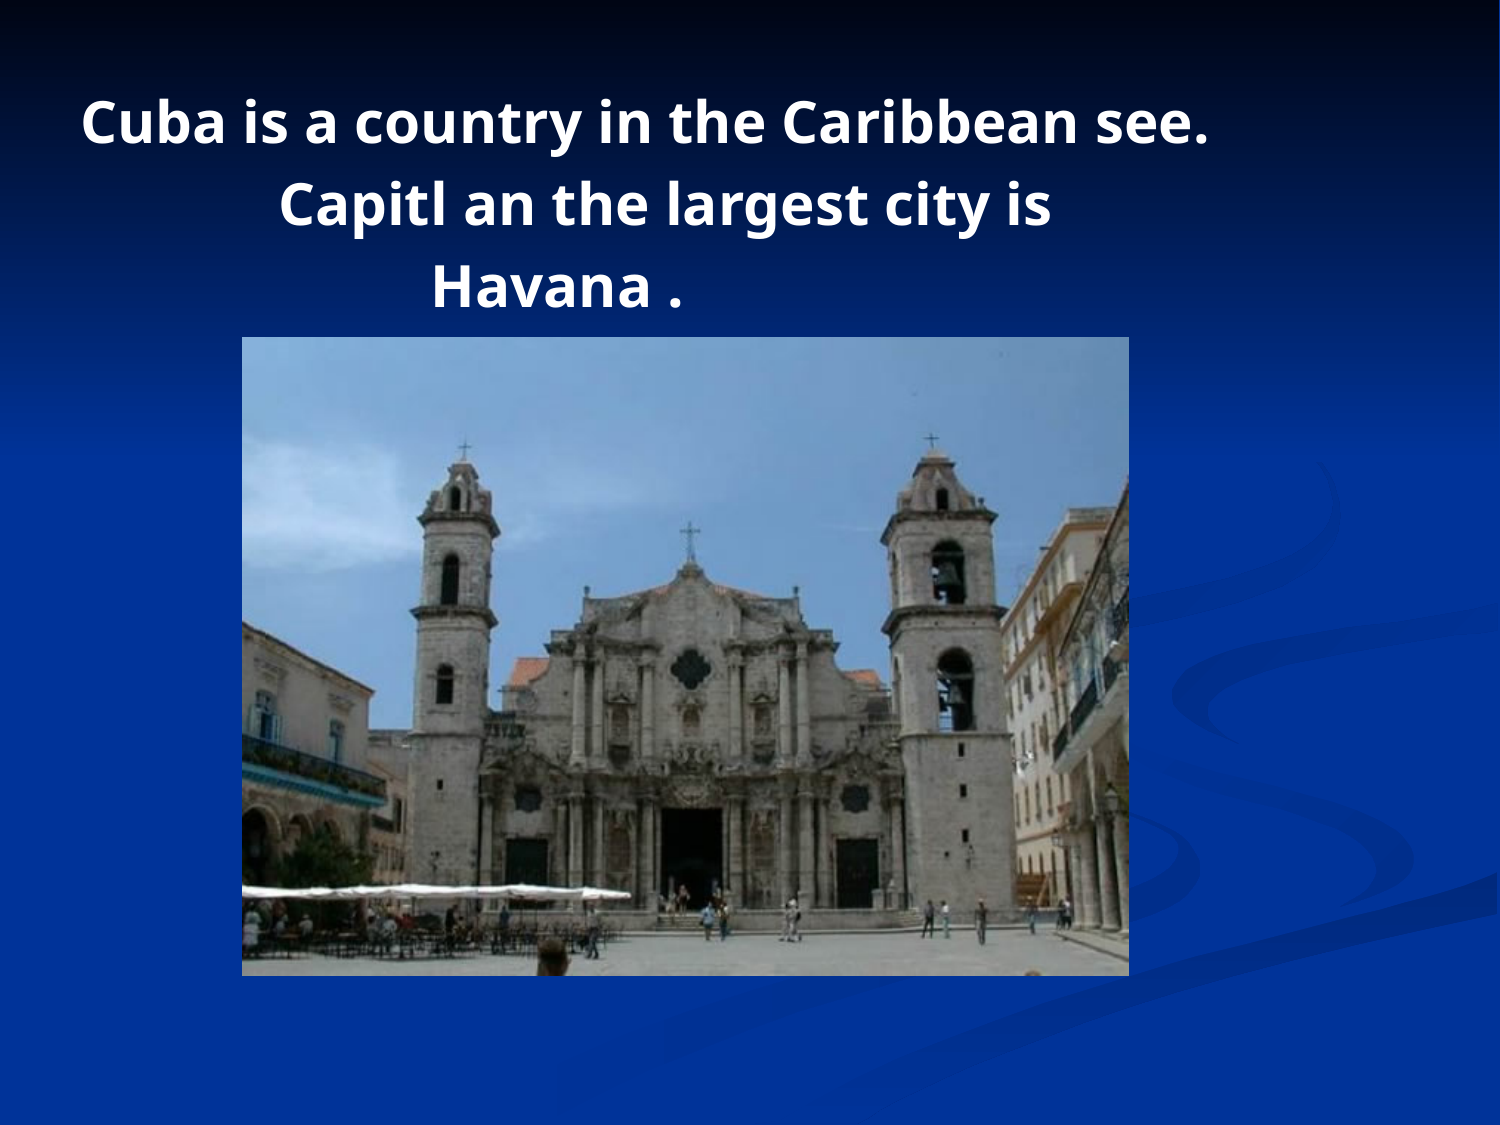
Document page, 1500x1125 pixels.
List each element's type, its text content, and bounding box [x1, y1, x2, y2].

picture [242, 337, 1129, 977]
list Cuba is a country in the Caribbean see. Capitl an the largest city is Havana . [64, 78, 1331, 343]
